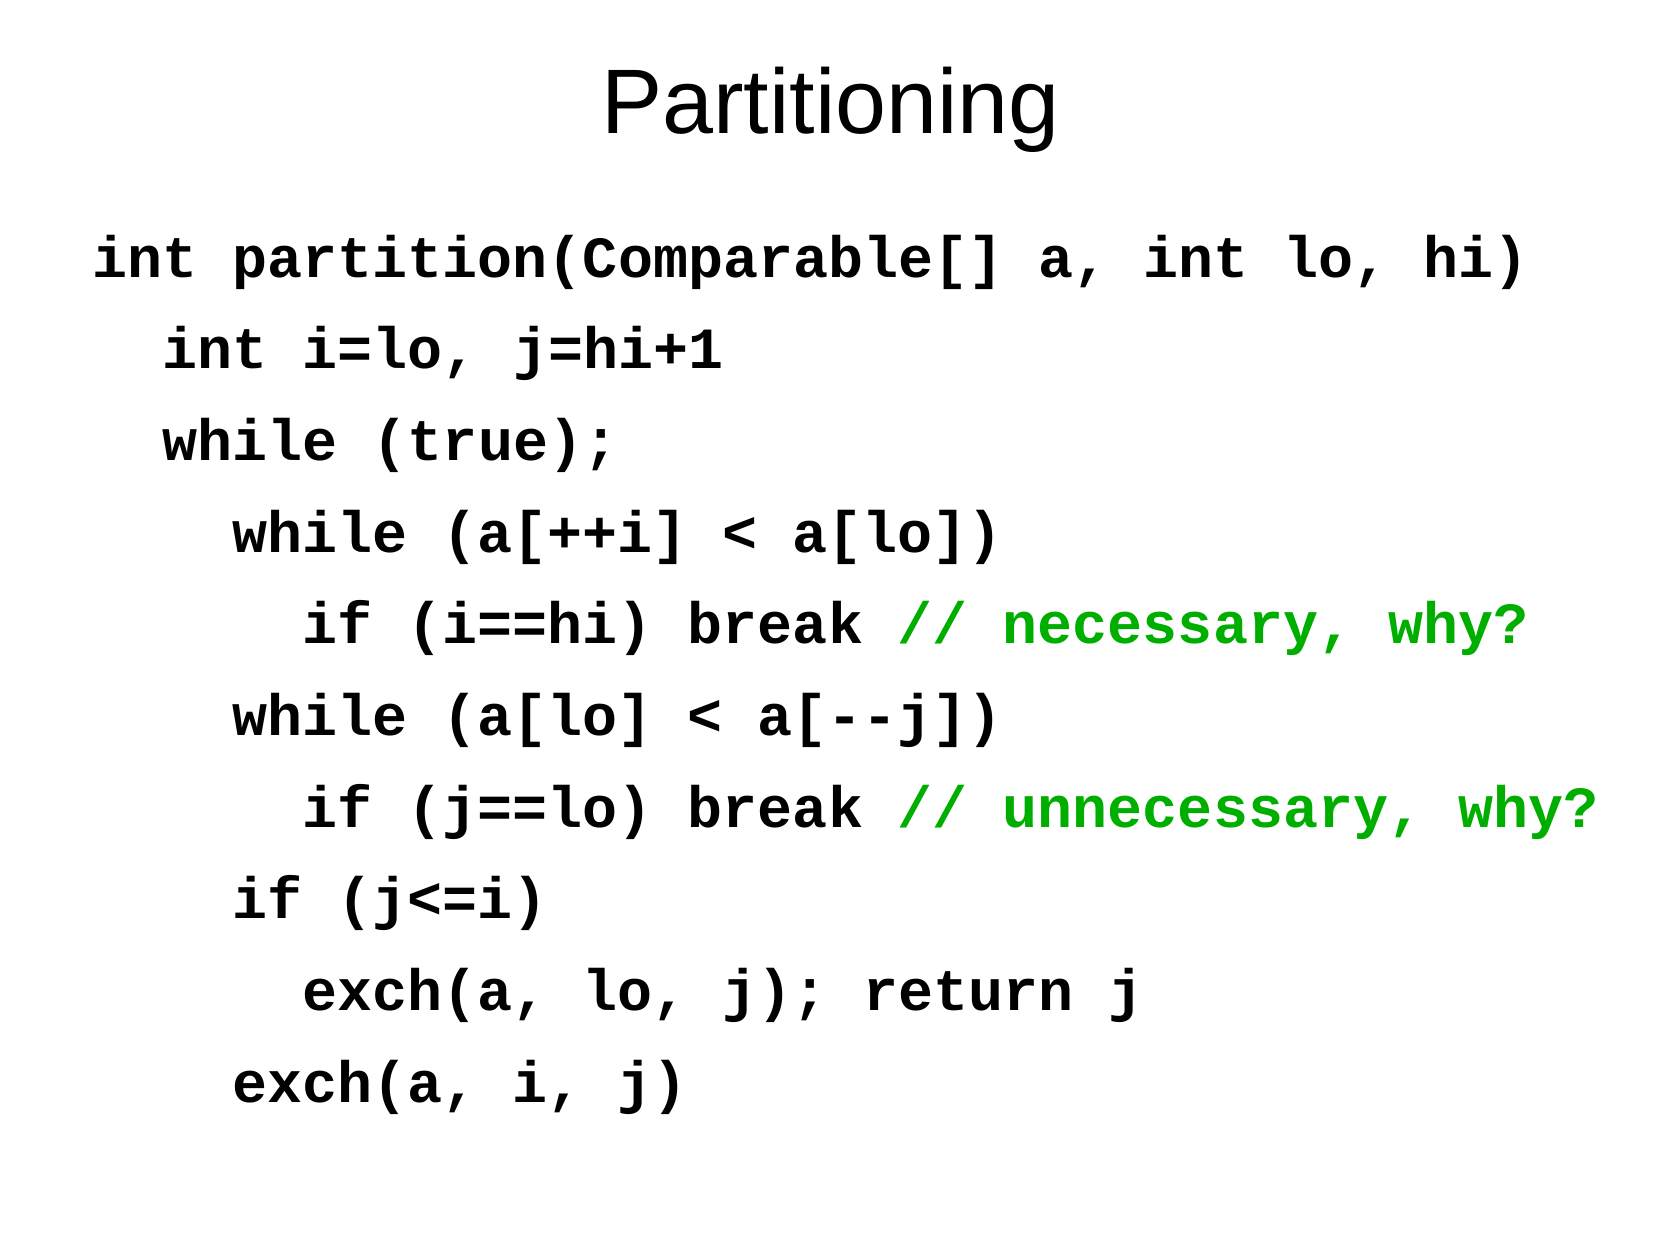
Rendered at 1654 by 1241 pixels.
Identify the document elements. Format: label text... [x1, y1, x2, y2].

list int partition(Comparable[] a, int lo, hi) int i=lo, j=hi+1 while (true); while (a[++i] < a[lo]) if (i==hi) break // necessary, why? while (a[lo] < a[--j]) if (j==lo) break // unnecessary, why? if (j<=i) exch(a, lo, j); return j exch(a, i, j) [92, 221, 1654, 1152]
title Partitioning [86, 0, 1575, 204]
